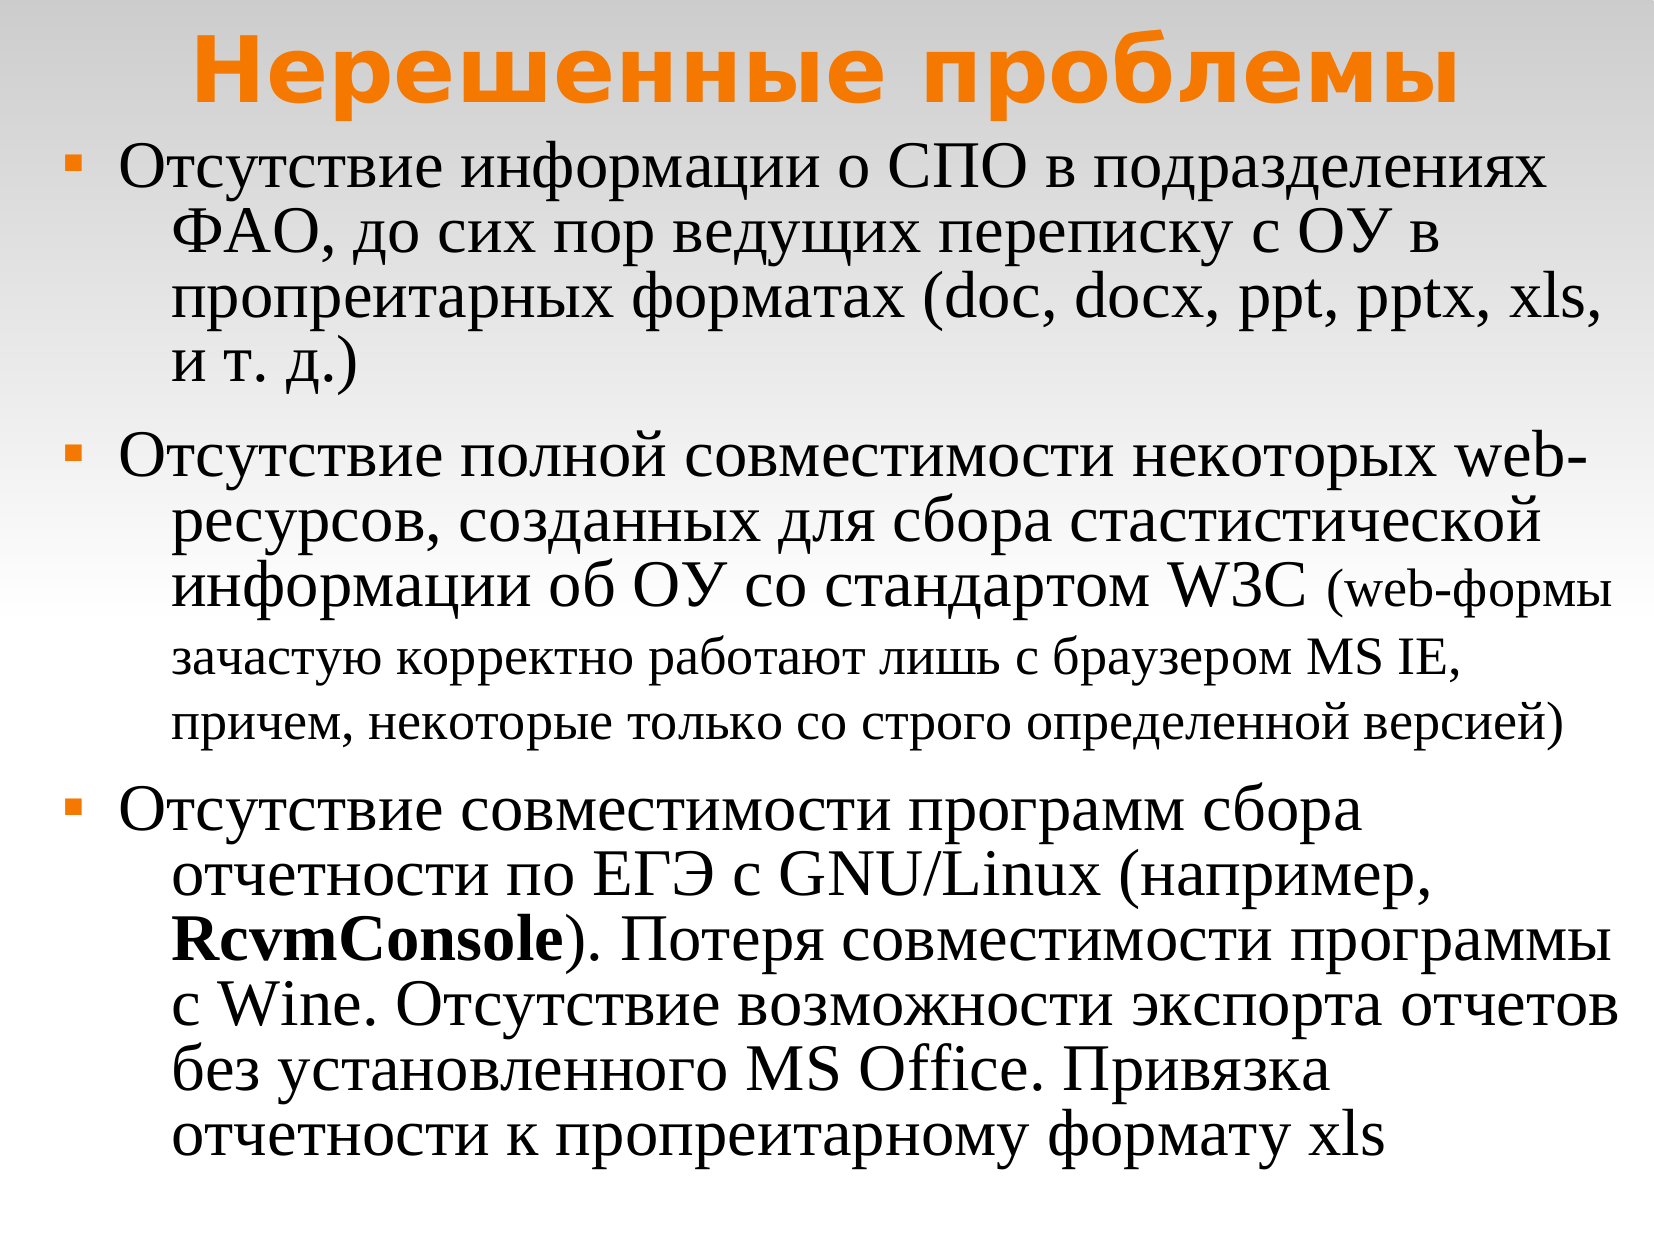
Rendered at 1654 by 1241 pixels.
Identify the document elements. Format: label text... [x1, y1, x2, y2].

list Отсутствие информации о СПО в подразделениях ФАО, до сих пор ведущих переписку с ОУ в пропреитарных форматах (doc, docx, ppt, pptx, xls, и т. д.) Отсутствие полной совместимости некоторых web-ресурсов, созданных для сбора стастистической информации об ОУ со стандартом W3C (web-формы зачастую корректно работают лишь с браузером MS IE, причем, некоторые только со строго определенной версией) Отсутствие совместимости программ сбора отчетности по ЕГЭ c GNU/Linux (например, RcvmConsole). Потеря совместимости программы с Wine. Отсутствие возможности экспорта отчетов без установленного MS Office. Привязка отчетности к пропреитарному формату xls [29, 136, 1625, 1171]
title Нерешенные проблемы [82, 0, 1571, 136]
